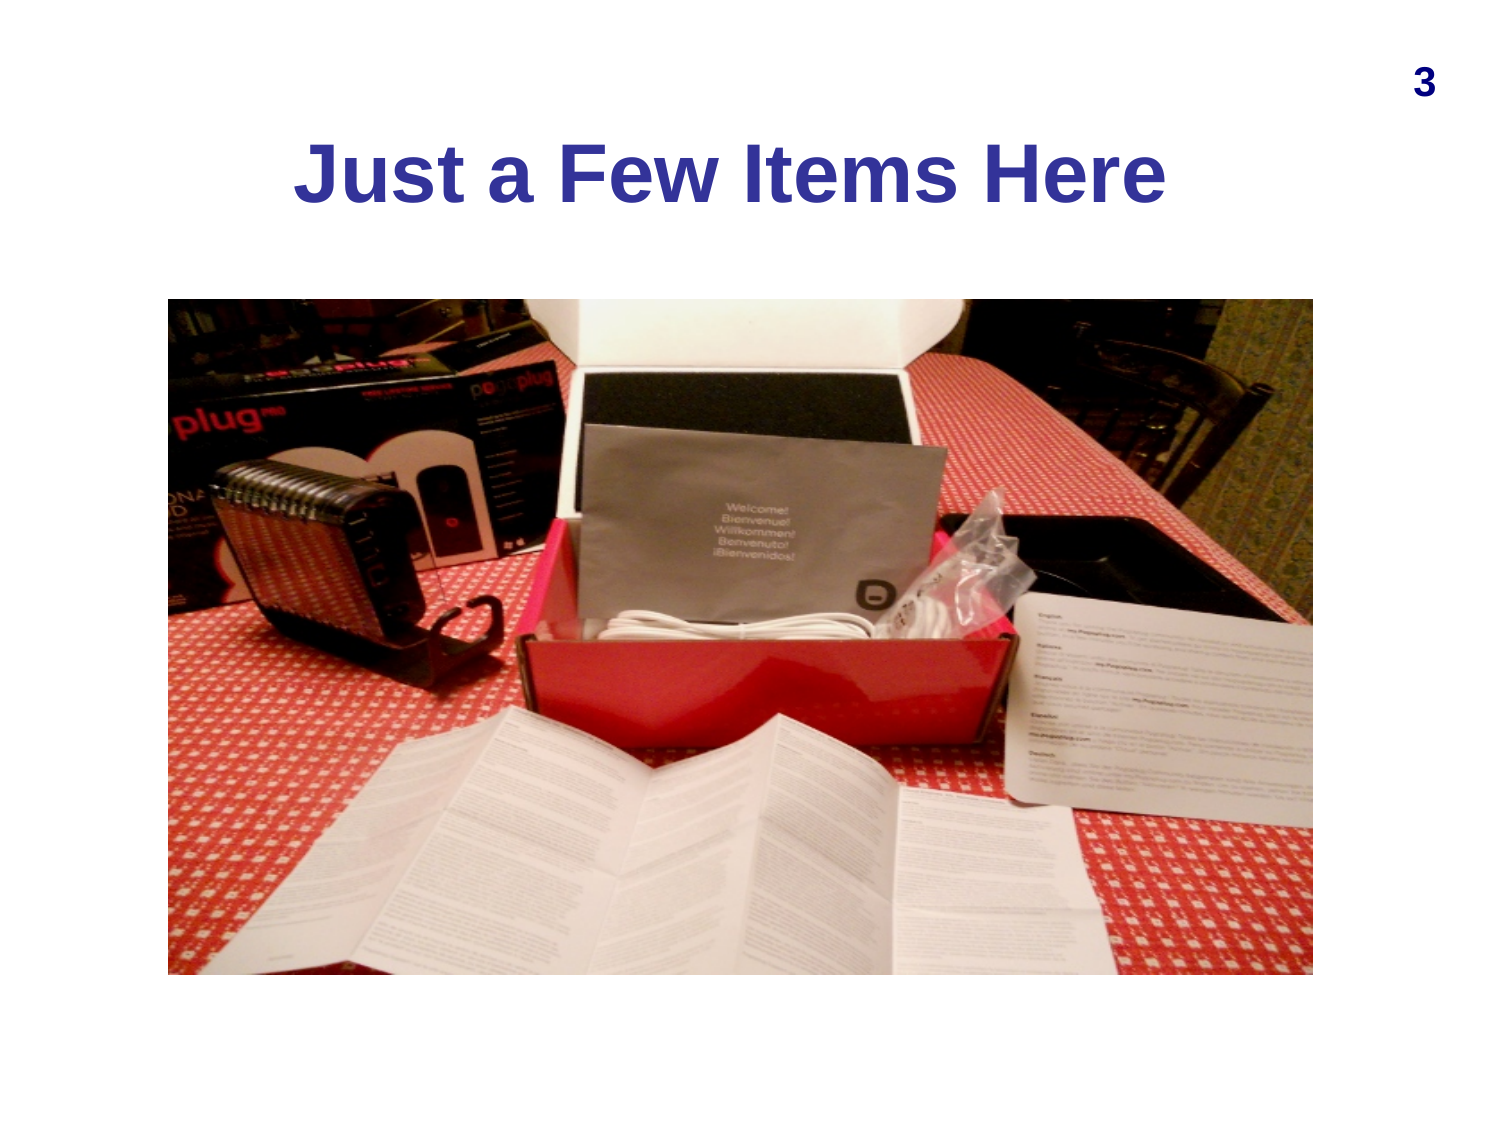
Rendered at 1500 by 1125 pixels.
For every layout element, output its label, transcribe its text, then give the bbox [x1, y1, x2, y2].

title Just a Few Items Here [112, 117, 1351, 231]
picture [168, 299, 1313, 976]
text_box 3 [1387, 47, 1463, 113]
